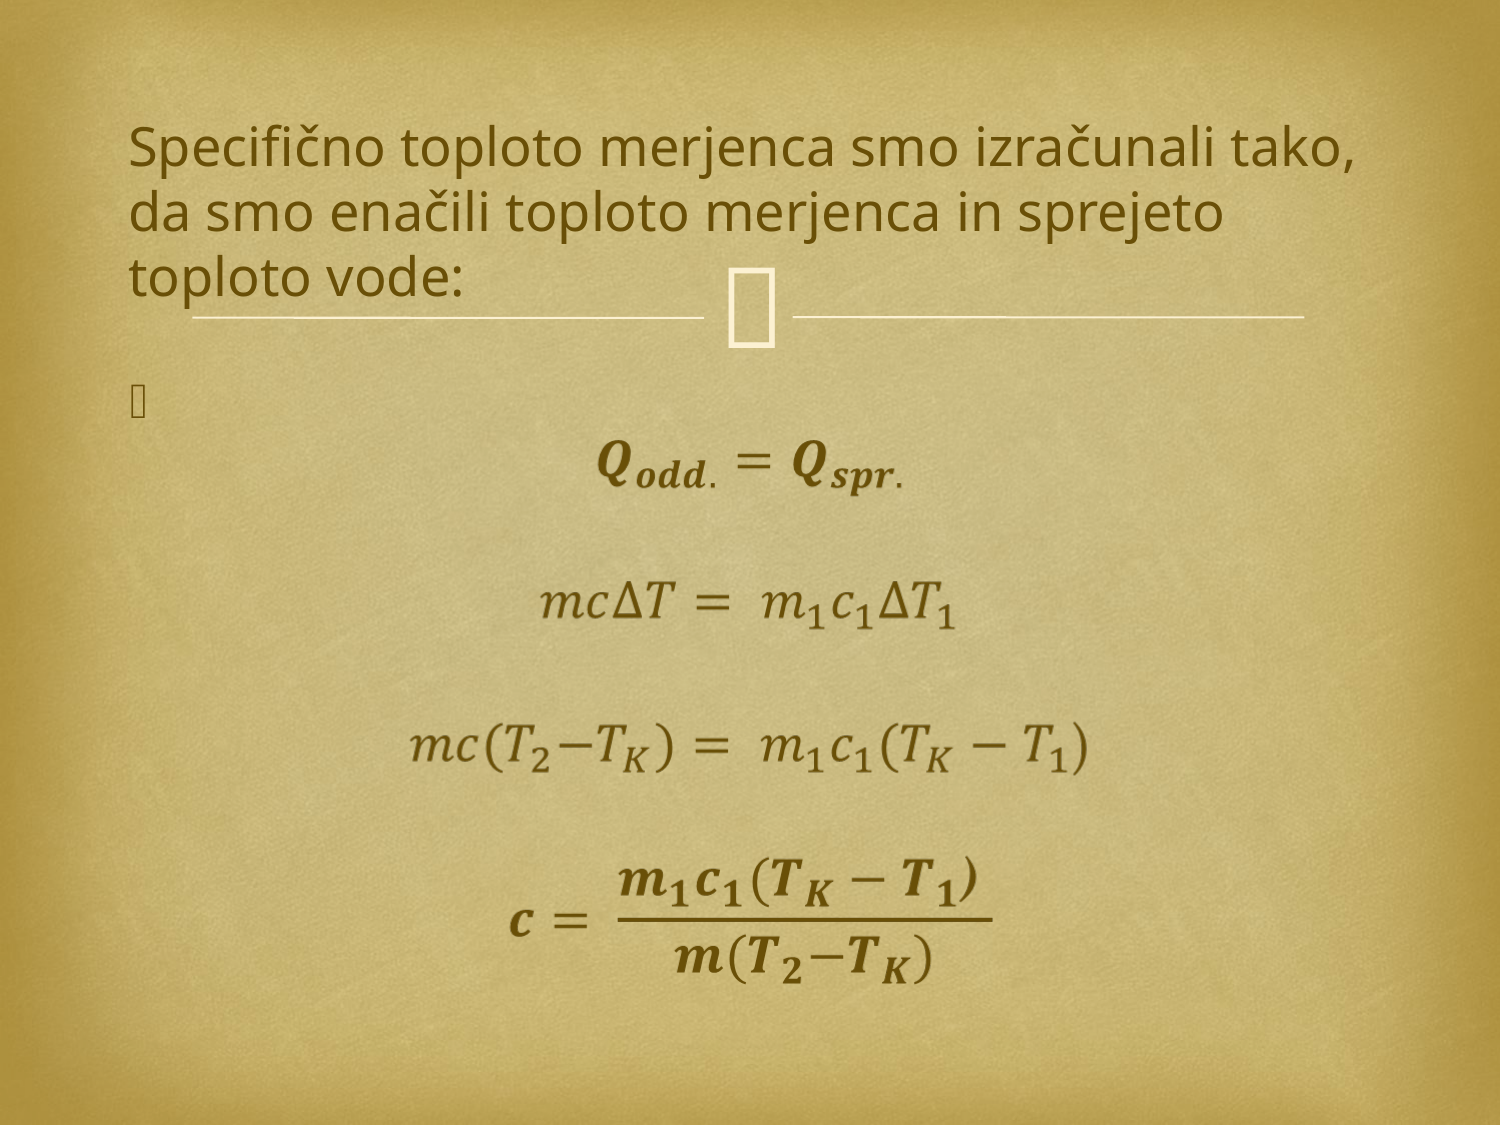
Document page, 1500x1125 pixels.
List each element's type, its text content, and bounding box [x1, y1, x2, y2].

list [114, 368, 1386, 1005]
title Specifično toploto merjenca smo izračunali tako, da smo enačili toploto merjenca in sprejeto toploto vode: [113, 93, 1386, 267]
